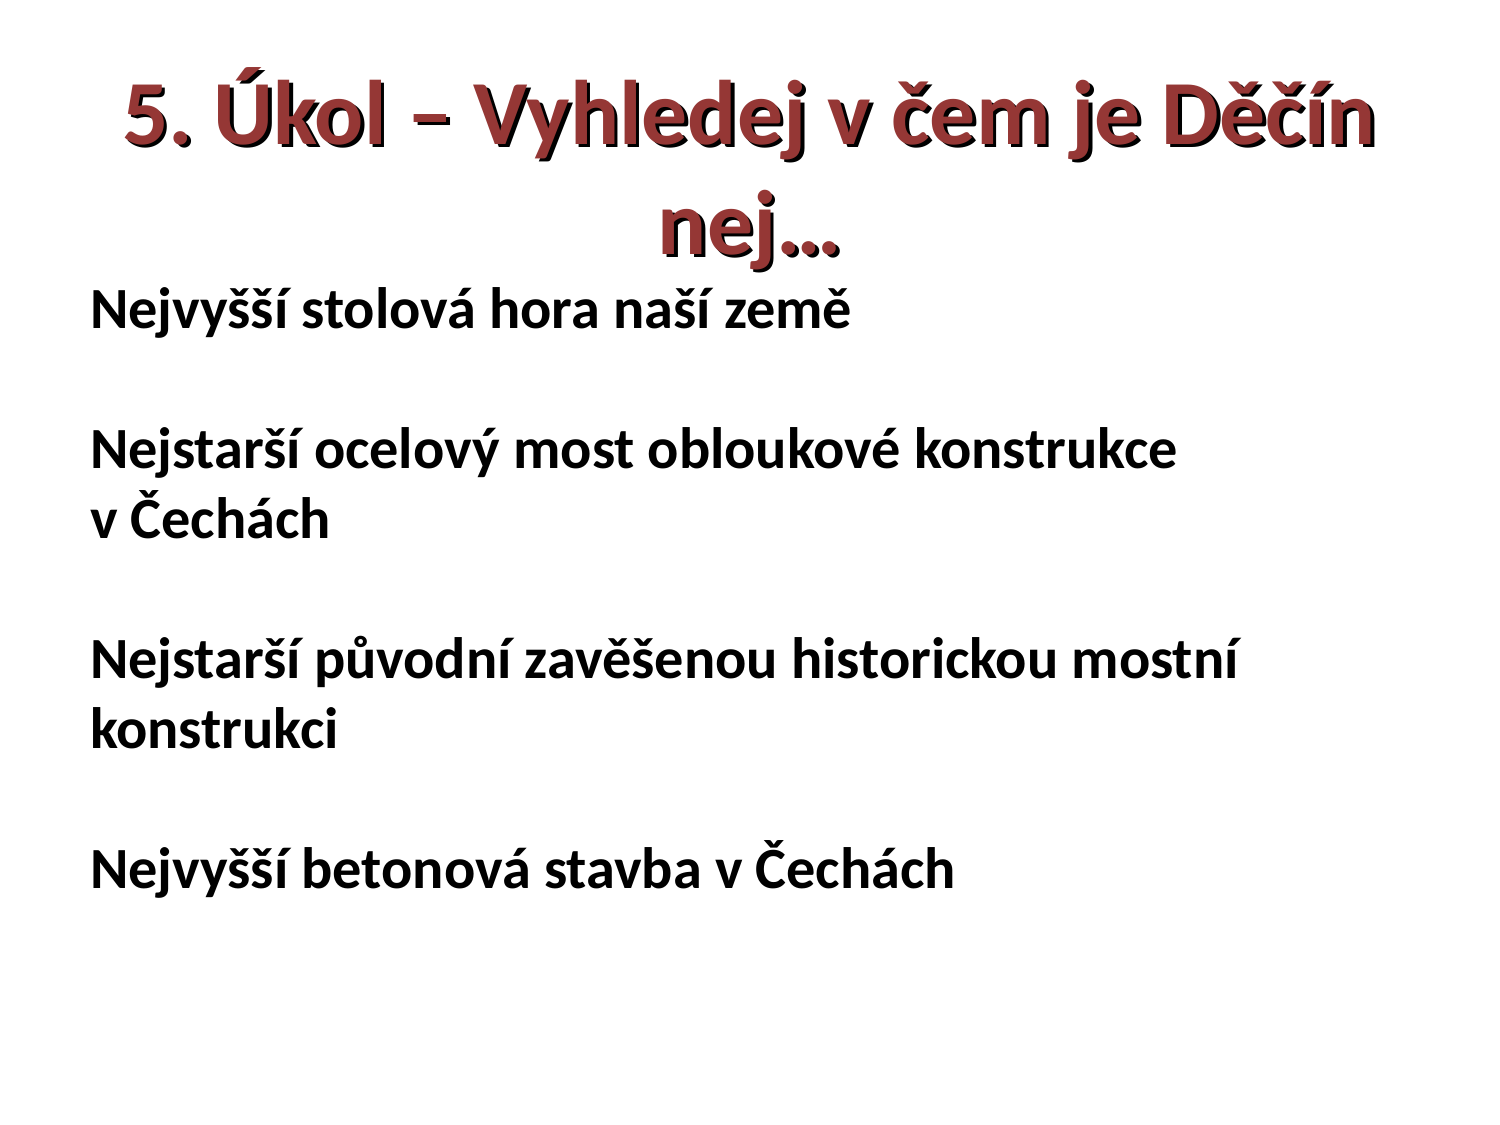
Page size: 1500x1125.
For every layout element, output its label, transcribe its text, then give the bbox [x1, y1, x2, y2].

title 5. Úkol – Vyhledej v čem je Děčín nej… [75, 45, 1426, 233]
list Nejvyšší stolová hora naší země Nejstarší ocelový most obloukové konstrukce v Čechách Nejstarší původní zavěšenou historickou mostní konstrukci Nejvyšší betonová stavba v Čechách [75, 262, 1426, 1005]
